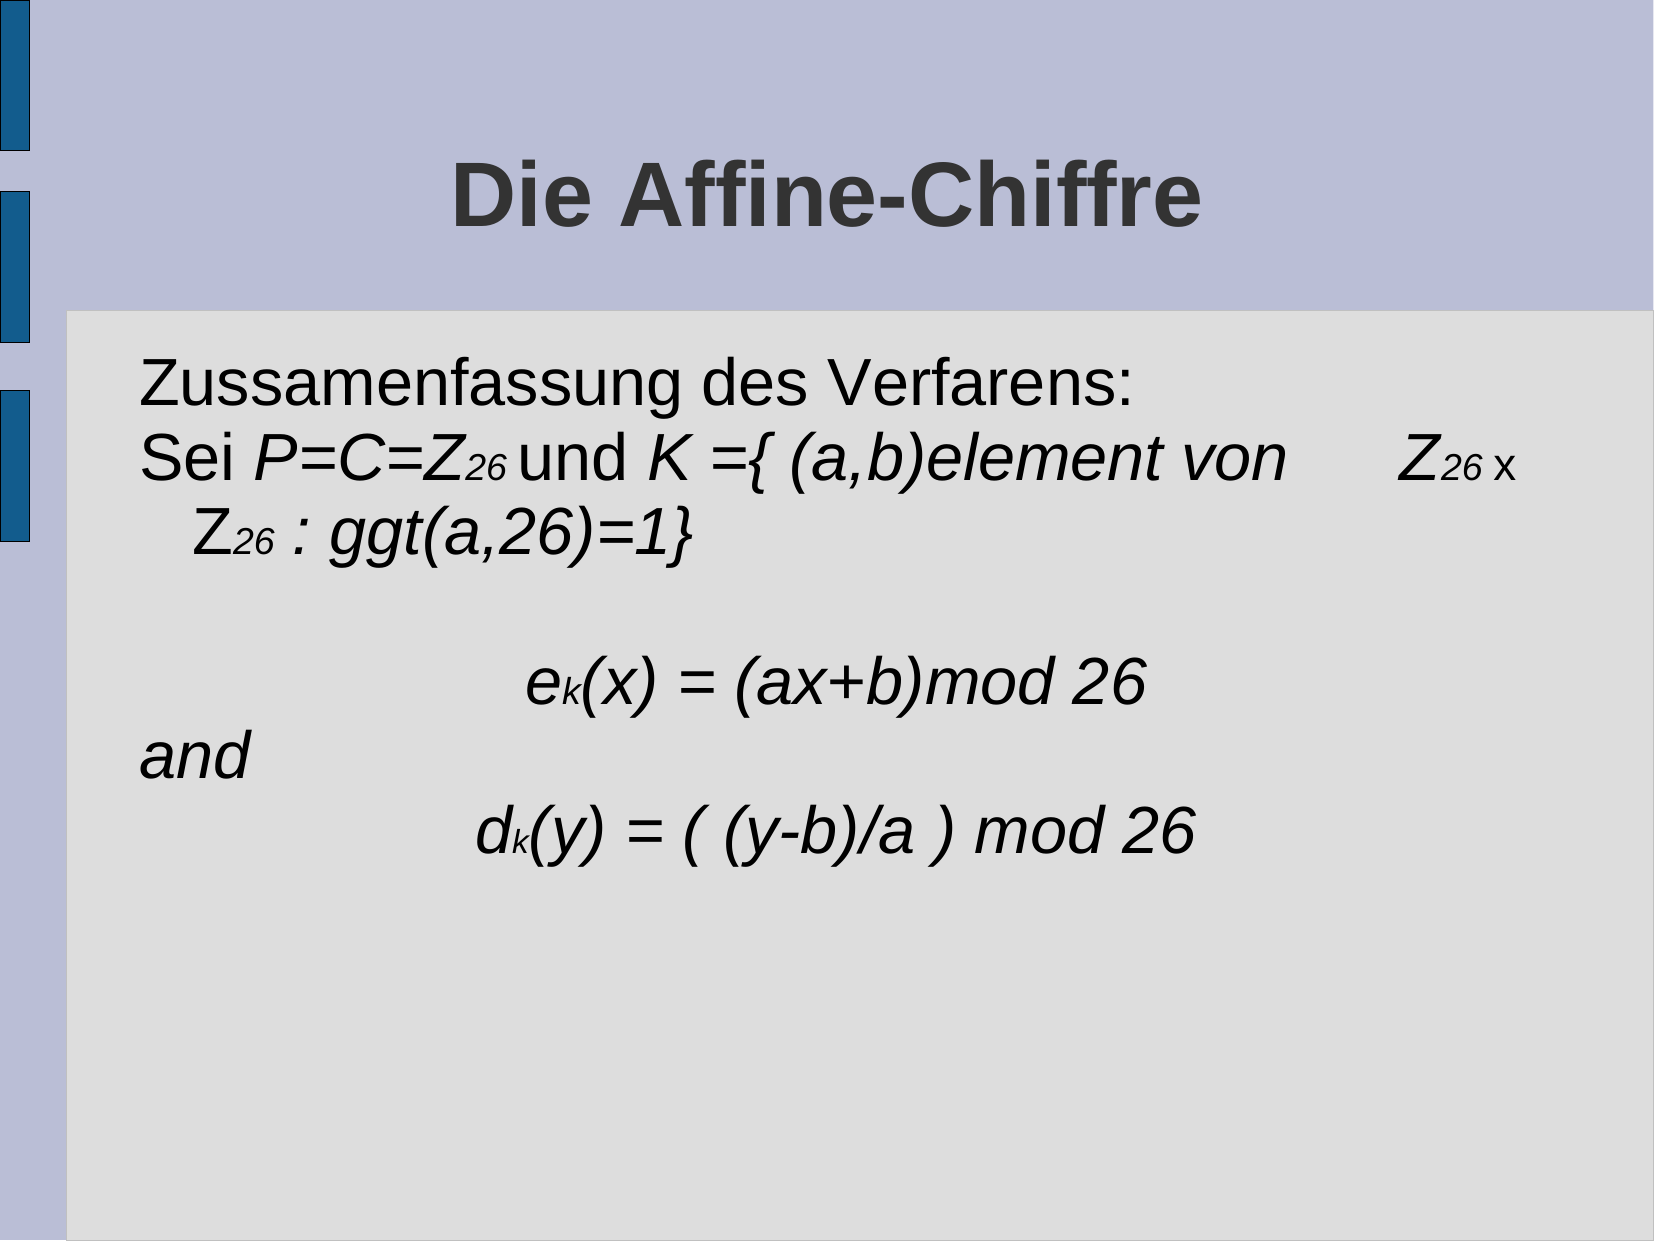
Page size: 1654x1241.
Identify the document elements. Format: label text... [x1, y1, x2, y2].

list Zussamenfassung des Verfarens: Sei P=C=Z26 und K ={ (a,b)element von Z26 x Z26 : ggt(a,26)=1} ek(x) = (ax+b)mod 26 and dk(y) = ( (y-b)/a ) mod 26 [121, 344, 1534, 1127]
title Die Affine-Chiffre [121, 91, 1534, 299]
